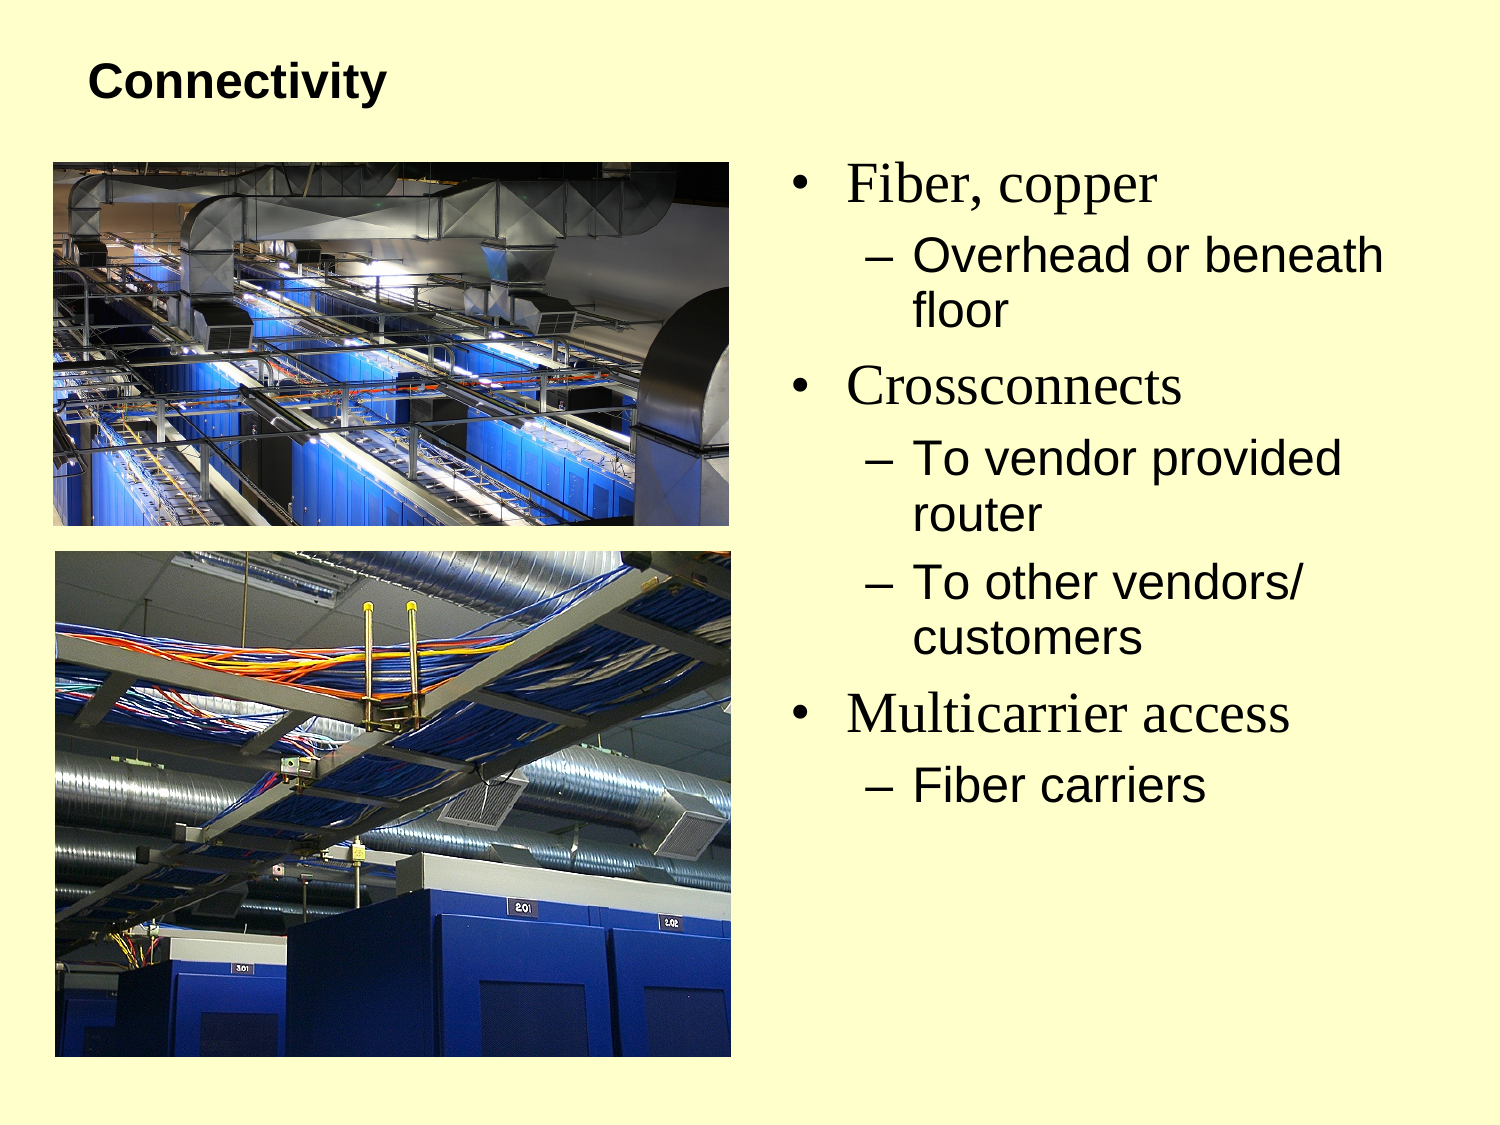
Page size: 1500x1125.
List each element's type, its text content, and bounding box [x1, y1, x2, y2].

title Connectivity [87, 44, 1500, 118]
picture [55, 551, 731, 1057]
list Fiber, copper Overhead or beneath floor Crossconnects To vendor provided router To other vendors/ customers Multicarrier access Fiber carriers [790, 149, 1461, 878]
picture [53, 162, 729, 526]
